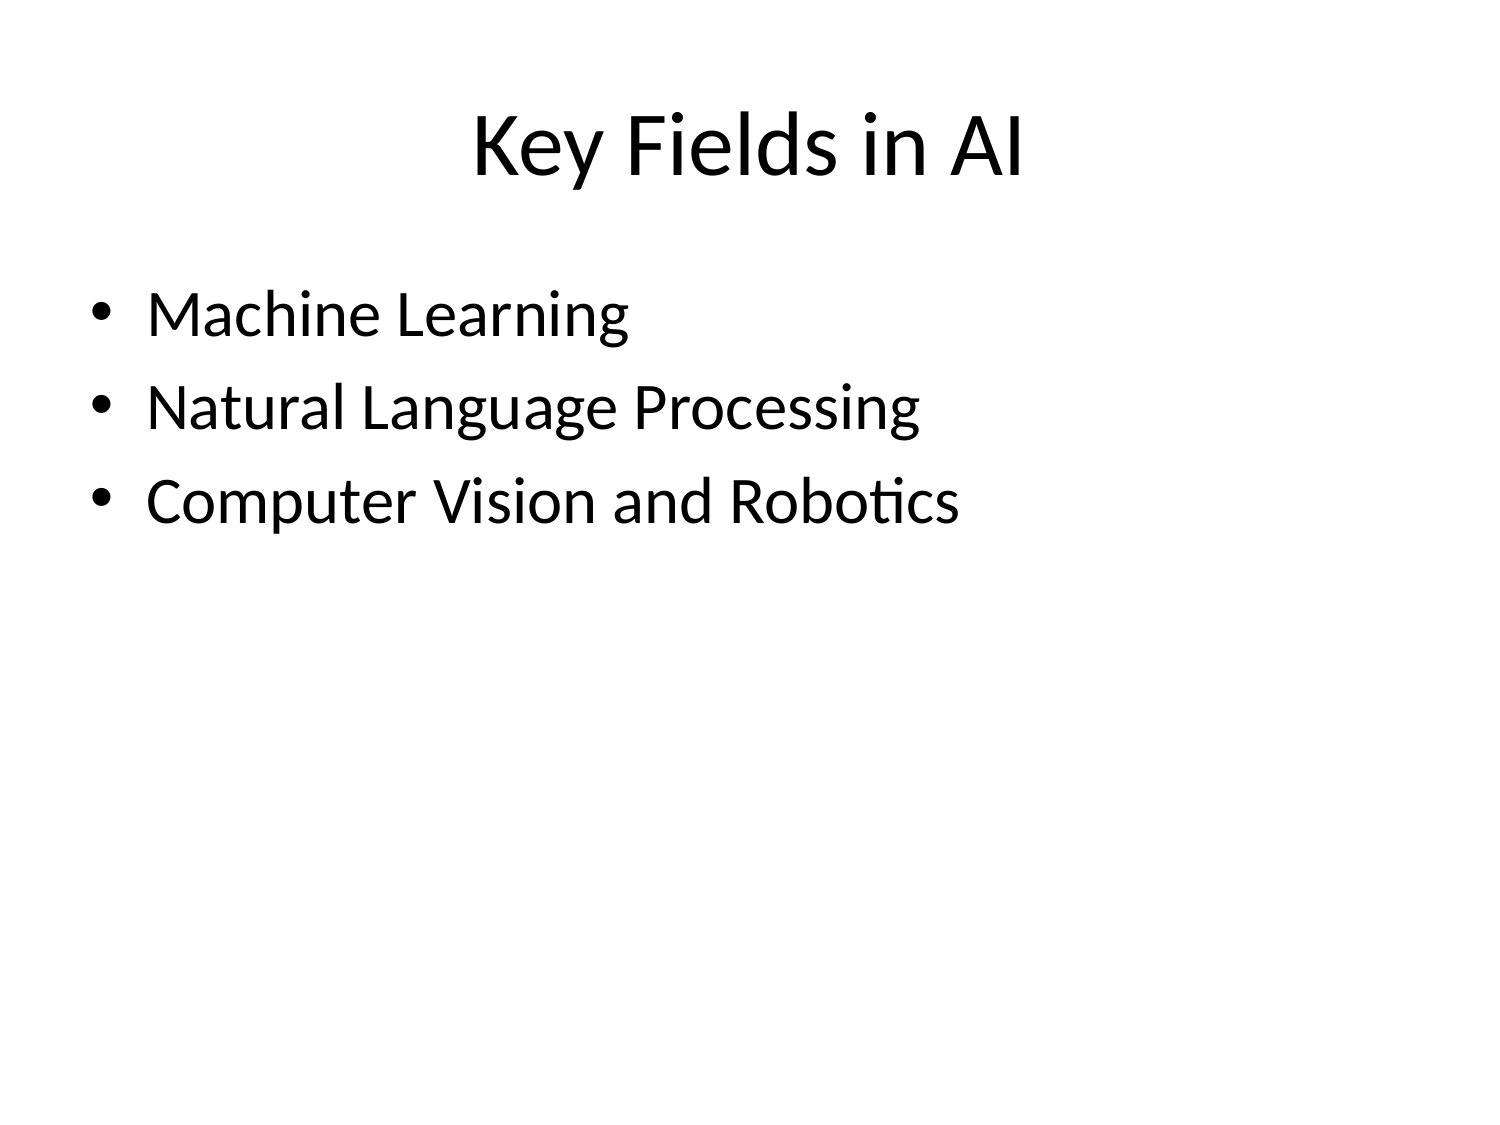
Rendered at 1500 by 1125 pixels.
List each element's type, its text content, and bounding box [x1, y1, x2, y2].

title Key Fields in AI [75, 45, 1425, 233]
list Machine Learning Natural Language Processing Computer Vision and Robotics [75, 262, 1425, 1005]
